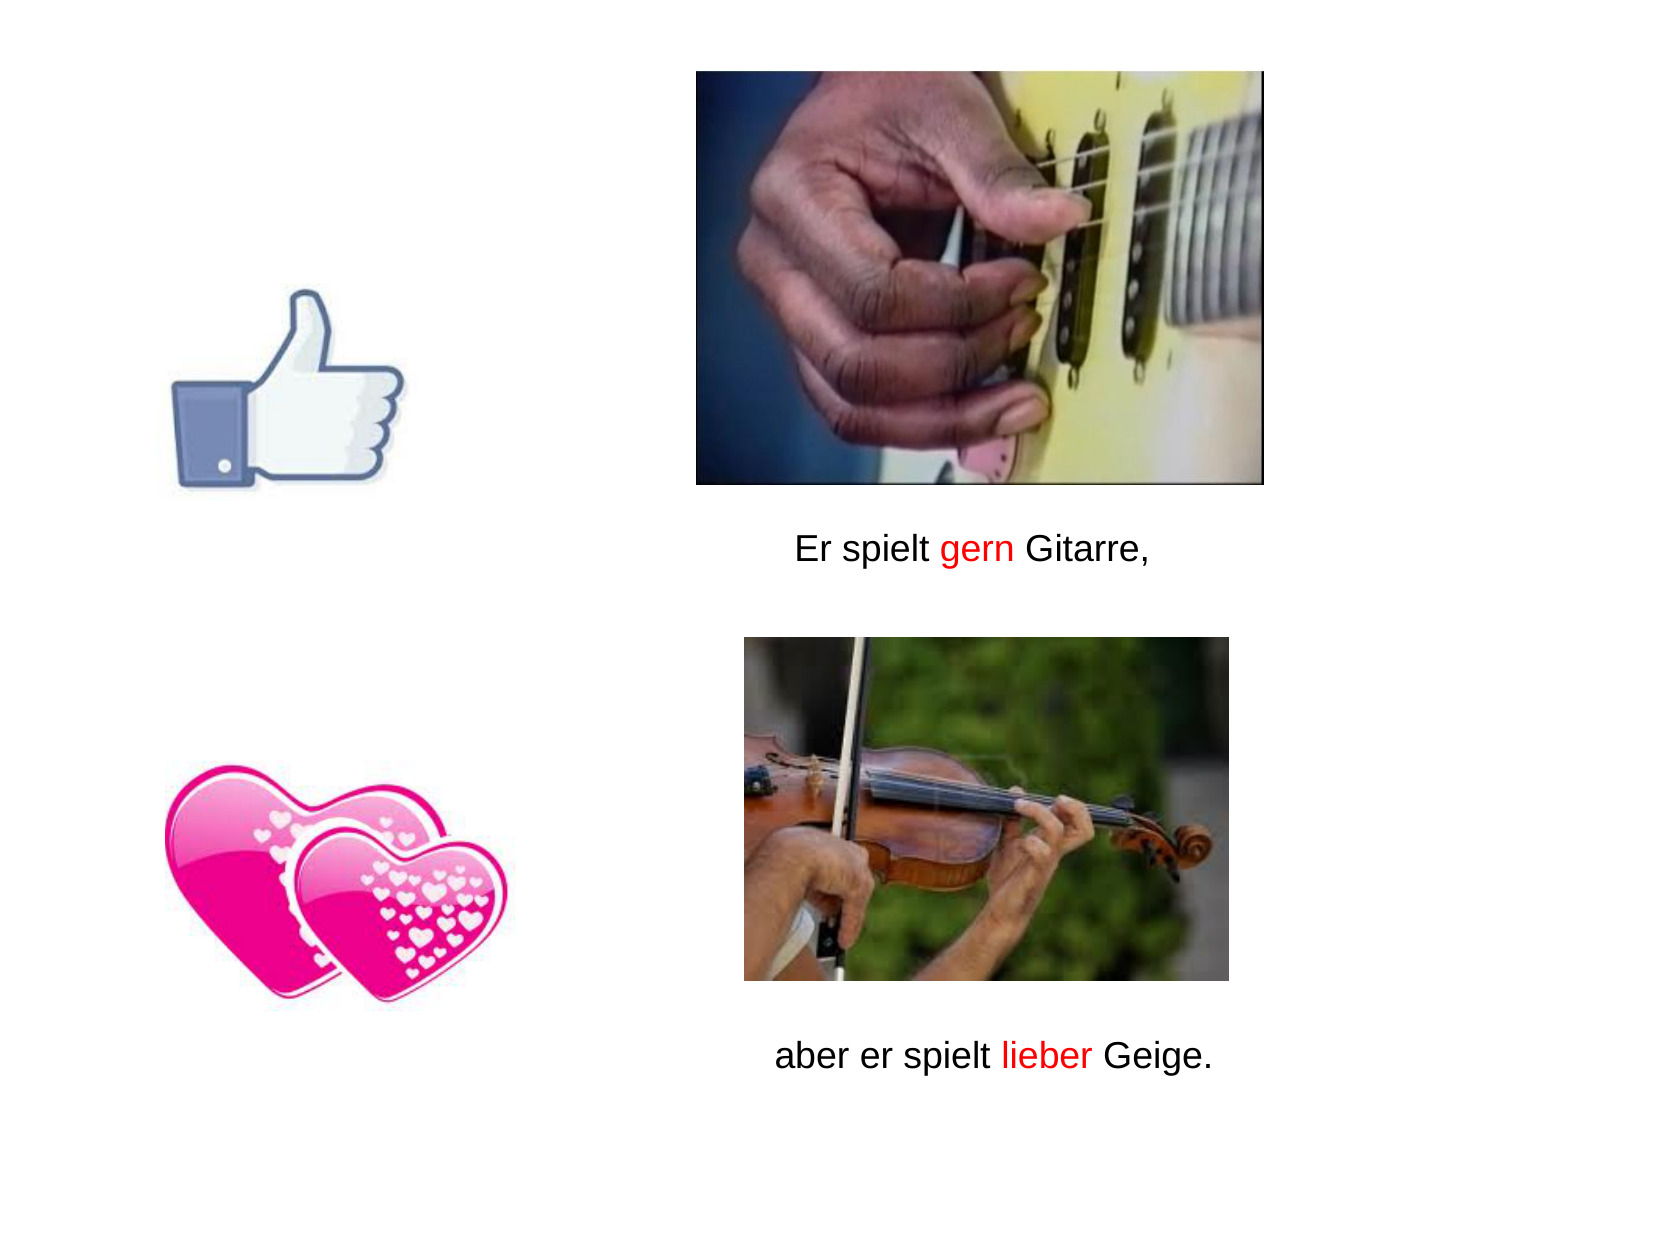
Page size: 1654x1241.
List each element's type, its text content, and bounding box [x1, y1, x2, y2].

text_box Er spielt gern Gitarre, [779, 519, 1176, 577]
picture [744, 637, 1229, 981]
text_box aber er spielt lieber Geige. [759, 1027, 1229, 1085]
picture [165, 711, 517, 1063]
picture [156, 283, 426, 501]
picture [696, 70, 1264, 485]
